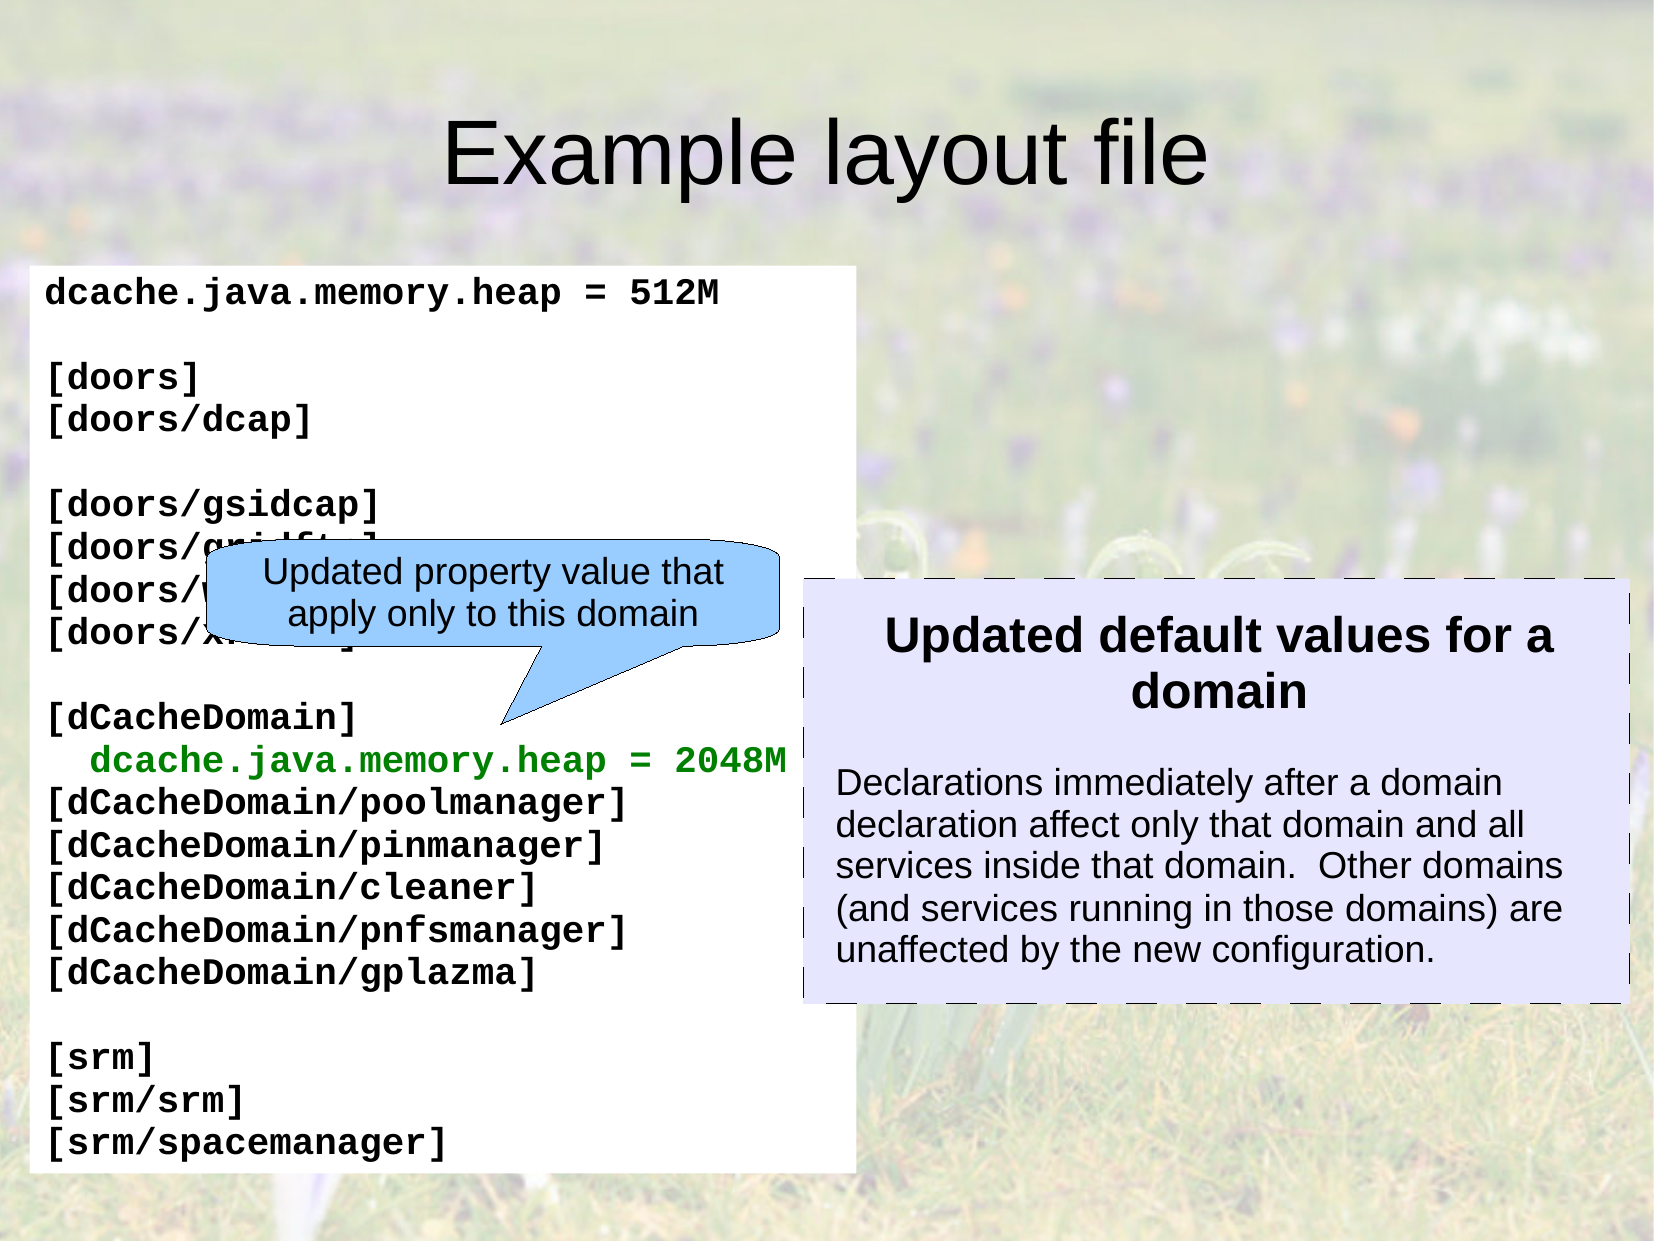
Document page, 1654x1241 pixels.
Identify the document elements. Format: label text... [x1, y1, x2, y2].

text_box Updated default values for a domain Declarations immediately after a domain declaration affect only that domain and all services inside that domain. Other domains (and services running in those domains) are unaffected by the new configuration. [820, 600, 1619, 980]
picture [0, 0, 1654, 1241]
text_box [803, 578, 1630, 1004]
title Example layout file [82, 49, 1571, 257]
text_box Updated property value that apply only to this domain [206, 539, 780, 725]
text_box dcache.java.memory.heap = 512M [doors] [doors/dcap] [doors/gsidcap] [doors/gridftp] [doors/webdav] [doors/xrootd] [dCacheDomain] dcache.java.memory.heap = 2048M [dCacheDomain/poolmanager] [dCacheDomain/pinmanager] [dCacheDomain/cleaner] [dCacheDomain/pnfsmanager] [dCacheDomain/gplazma] [srm] [srm/srm] [srm/spacemanager] [29, 265, 857, 1174]
